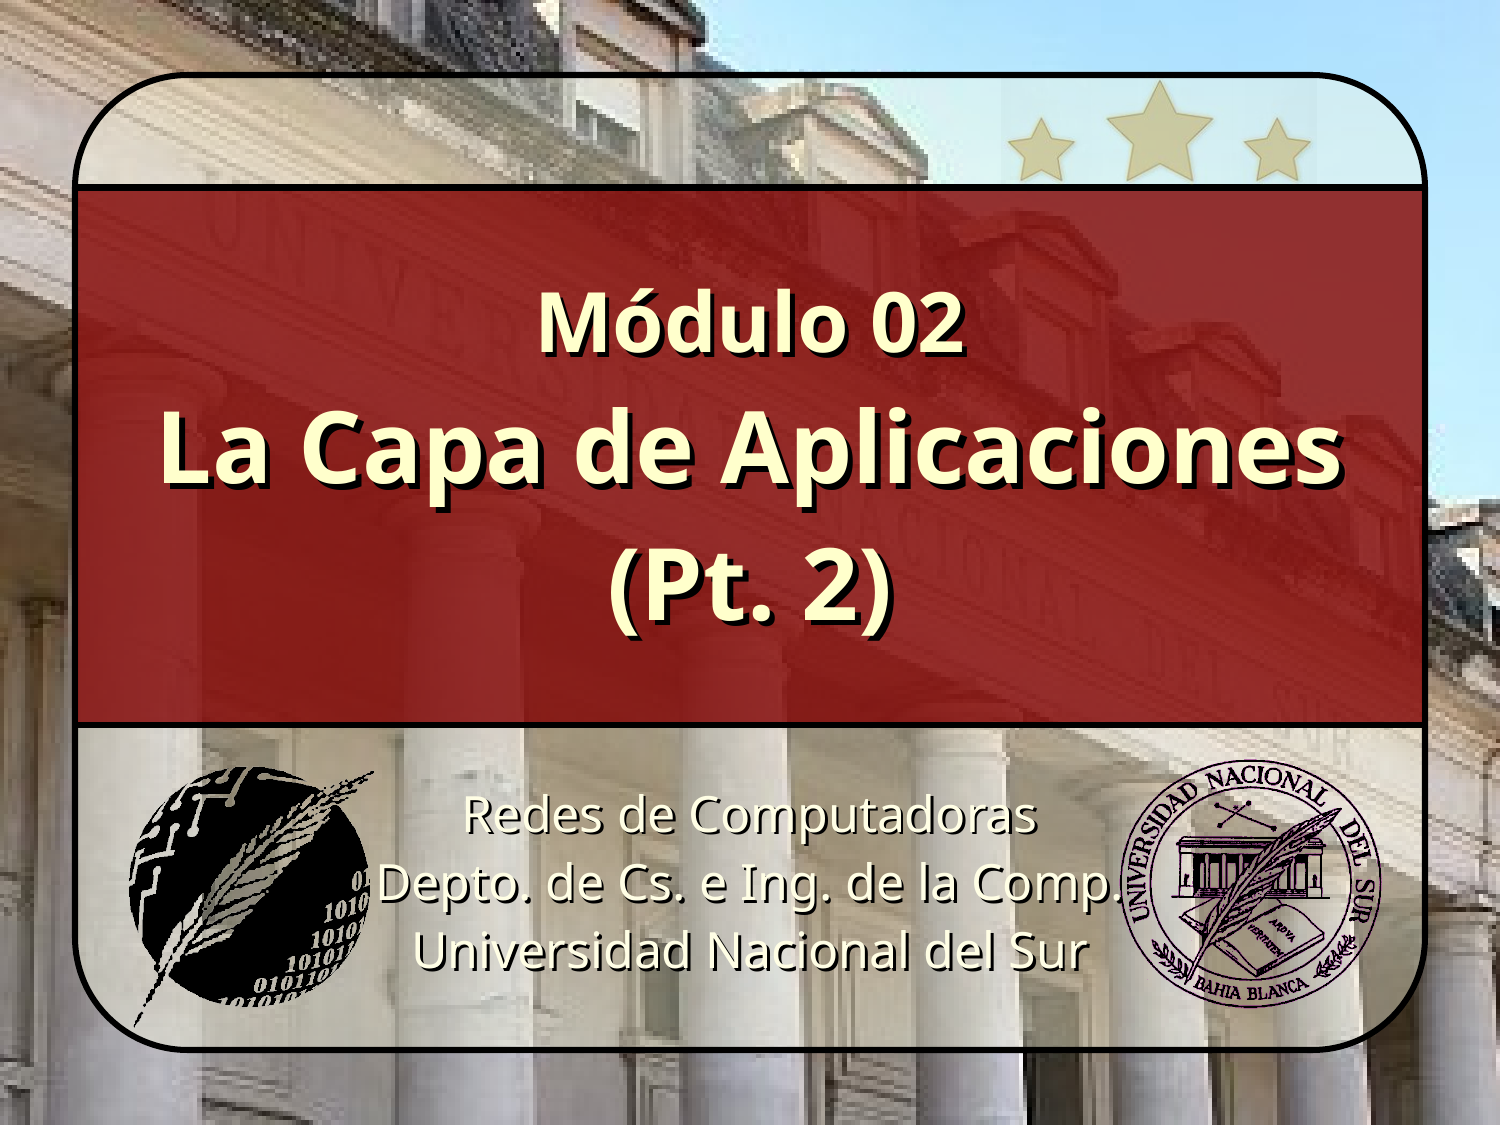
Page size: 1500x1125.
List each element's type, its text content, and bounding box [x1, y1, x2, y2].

picture [0, 0, 1500, 1125]
title Módulo 02 La Capa de Aplicaciones (Pt. 2) [128, 187, 1372, 726]
